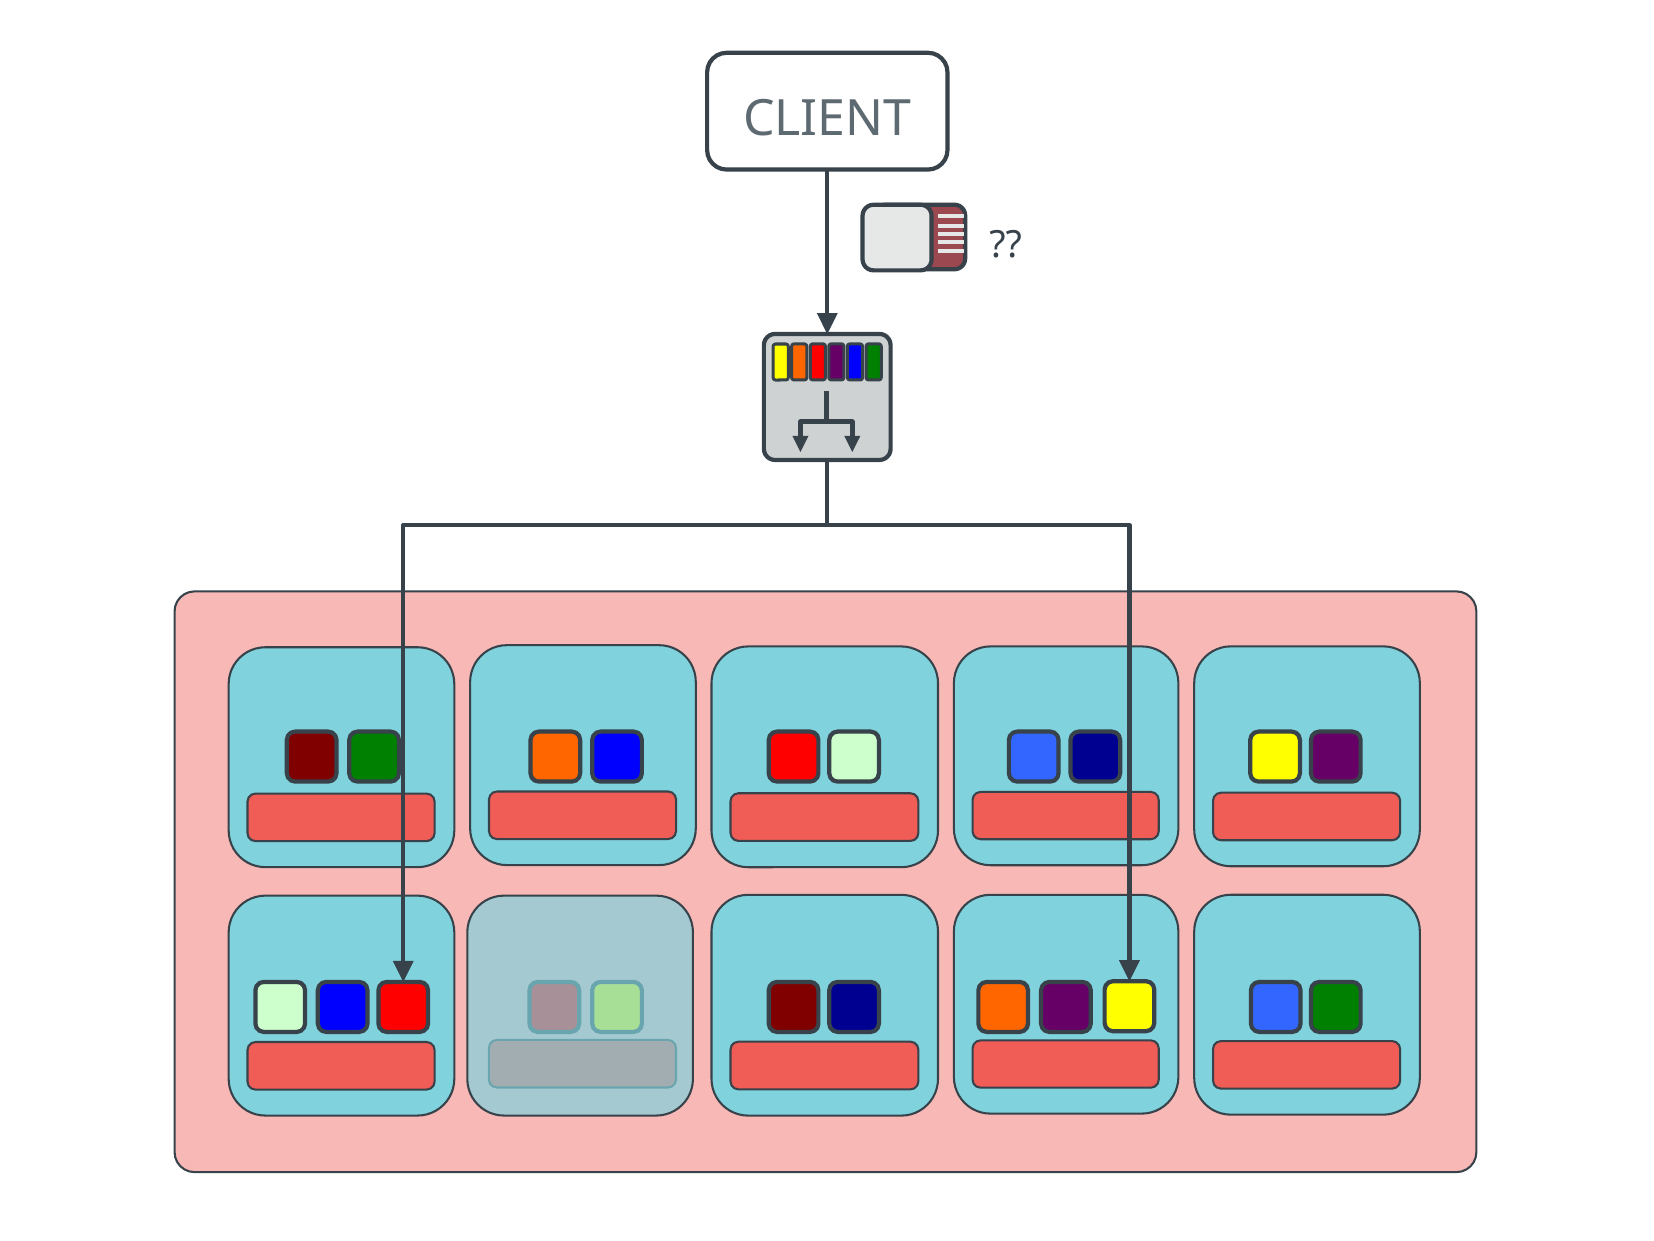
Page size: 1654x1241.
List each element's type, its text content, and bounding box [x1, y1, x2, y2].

text_box ?? [974, 204, 1037, 273]
text_box [763, 333, 891, 460]
text_box CLIENT [707, 52, 948, 170]
text_box [174, 591, 1477, 1173]
text_box [862, 204, 966, 271]
